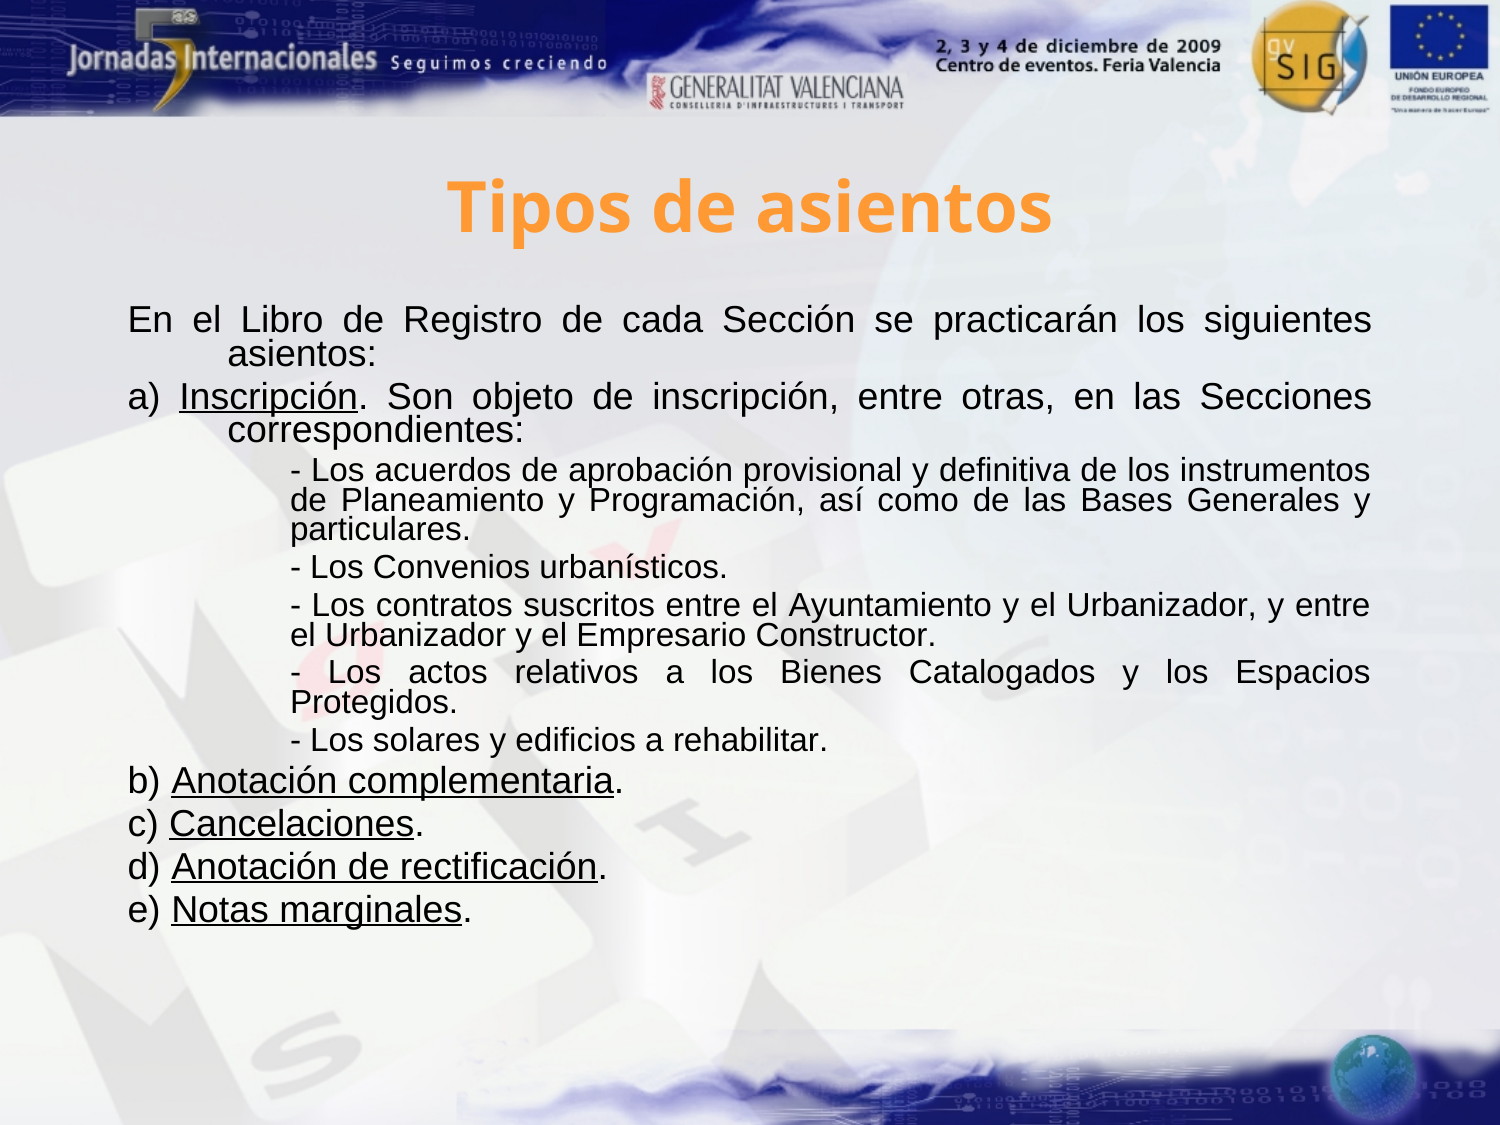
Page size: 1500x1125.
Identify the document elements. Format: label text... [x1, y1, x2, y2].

text_box Tipos de asientos [0, 139, 1500, 270]
picture [0, 270, 1500, 1125]
list En el Libro de Registro de cada Sección se practicarán los siguientes asientos: a) Inscripción. Son objeto de inscripción, entre otras, en las Secciones correspondientes: - Los acuerdos de aprobación provisional y definitiva de los instrumentos de Planeamiento y Programación, así como de las Bases Generales y particulares. - Los Convenios urbanísticos. - Los contratos suscritos entre el Ayuntamiento y el Urbanizador, y entre el Urbanizador y el Empresario Constructor. - Los actos relativos a los Bienes Catalogados y los Espacios Protegidos. - Los solares y edificios a rehabilitar. b) Anotación complementaria. c) Cancelaciones. d) Anotación de rectificación. e) Notas marginales. [112, 298, 1388, 1043]
picture [0, 0, 1500, 139]
